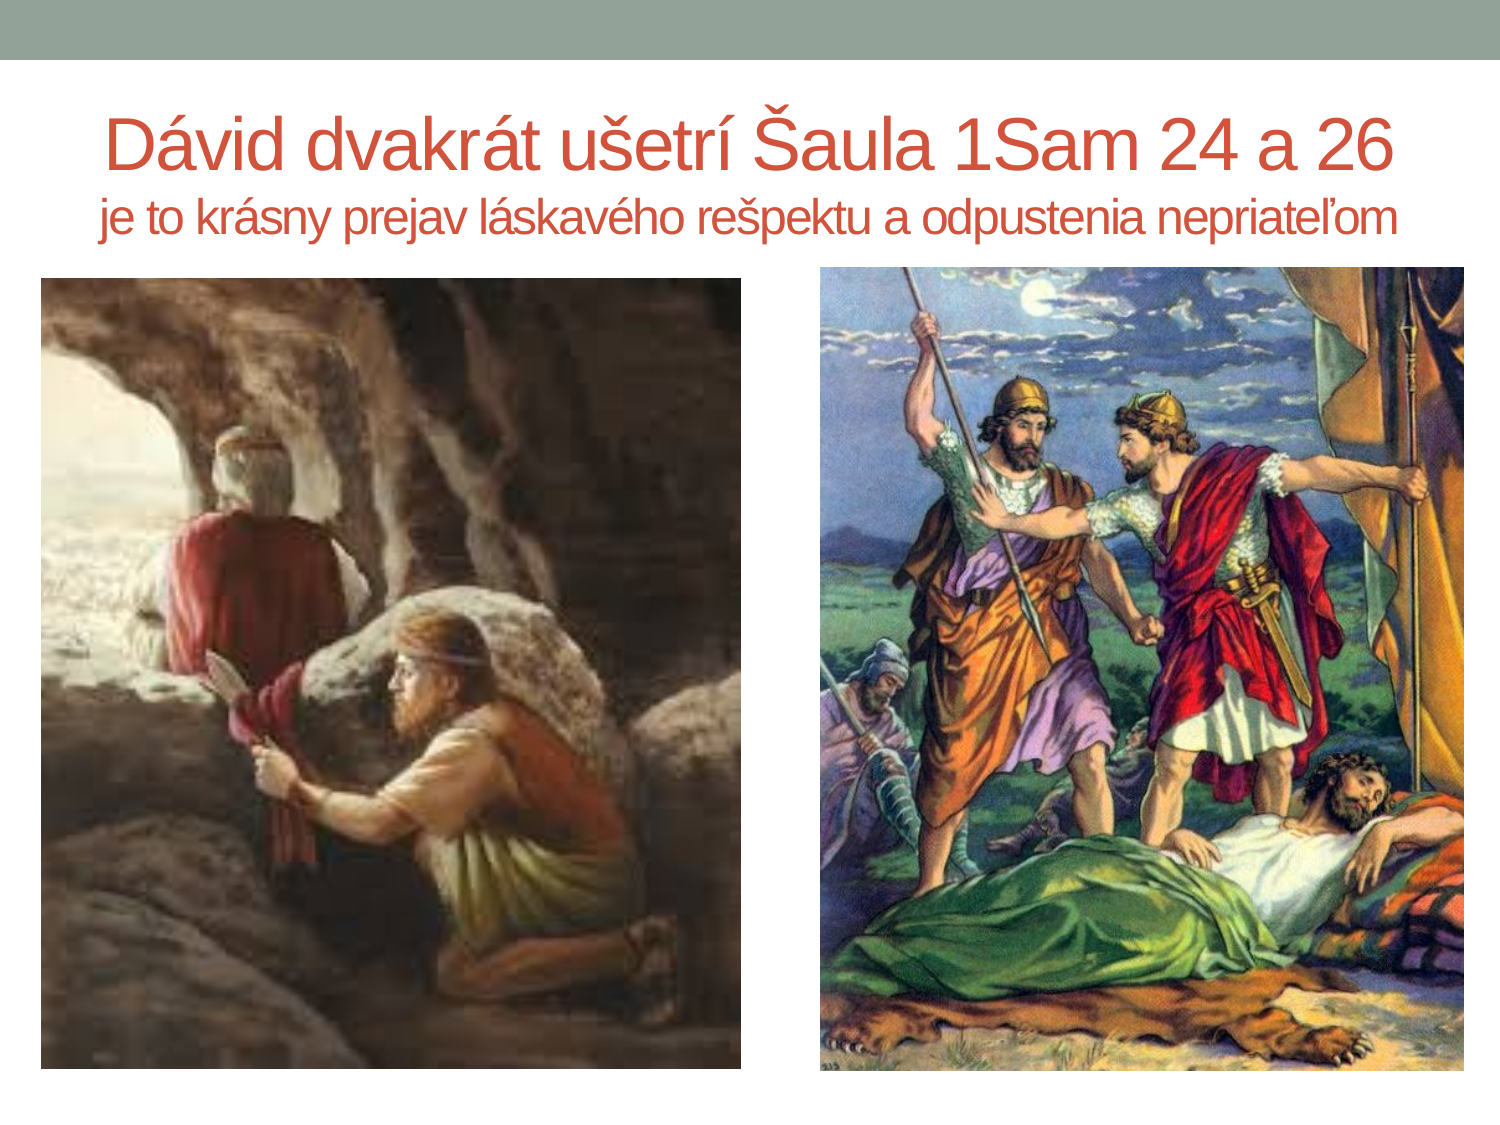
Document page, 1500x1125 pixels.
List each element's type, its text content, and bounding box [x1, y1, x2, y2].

picture [41, 278, 741, 1069]
title Dávid dvakrát ušetrí Šaula 1Sam 24 a 26 je to krásny prejav láskavého rešpektu a odpustenia nepriateľom [75, 87, 1426, 251]
picture [820, 267, 1464, 1071]
